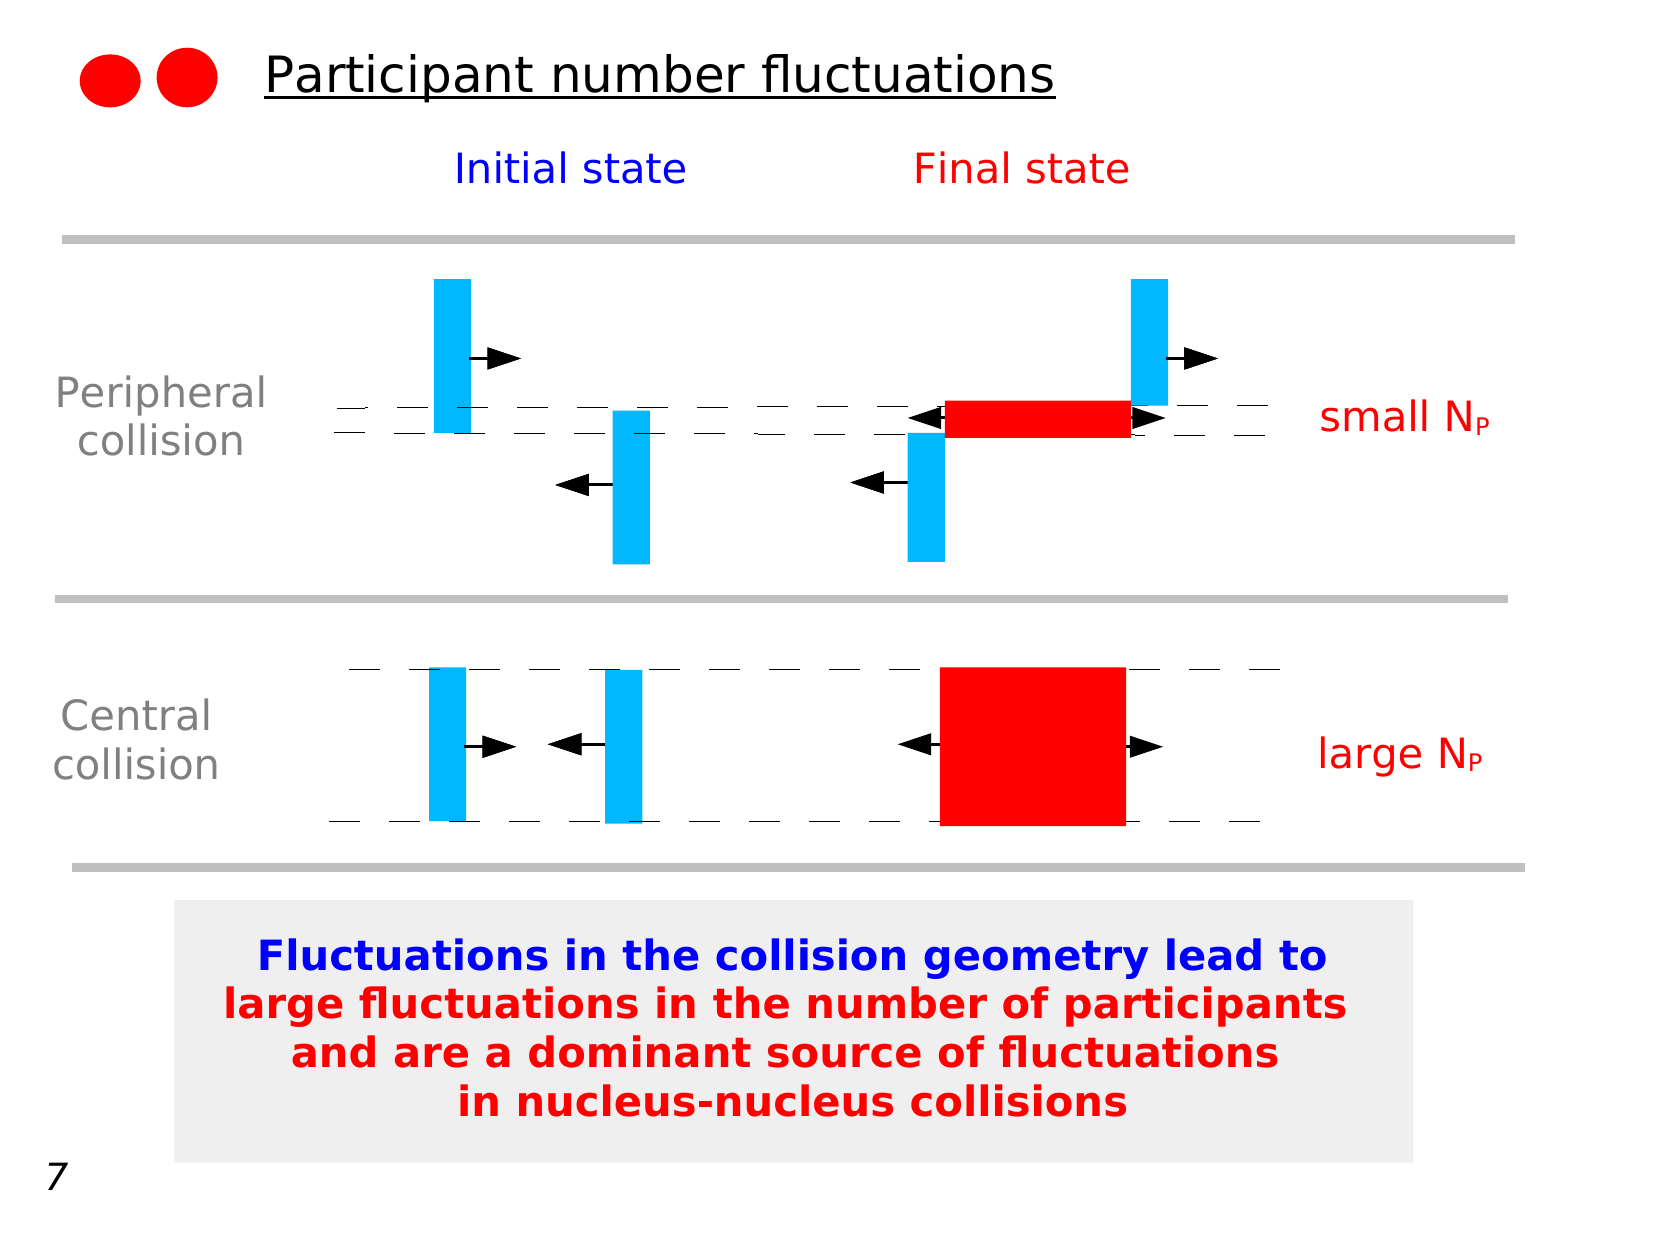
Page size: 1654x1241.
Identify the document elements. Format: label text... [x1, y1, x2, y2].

text_box [907, 279, 1169, 562]
text_box small NP [1319, 393, 1490, 456]
text_box Central collision [52, 692, 222, 790]
text_box Participant number fluctuations [264, 46, 1057, 105]
text_box [429, 667, 467, 822]
text_box [79, 54, 141, 108]
text_box Initial state Final state [453, 145, 1132, 199]
text_box [156, 47, 218, 108]
text_box [605, 669, 643, 824]
text_box Peripheral collision [54, 368, 268, 466]
text_box large NP [1316, 729, 1497, 792]
text_box [433, 279, 472, 433]
text_box [612, 410, 650, 565]
text_box [939, 667, 1127, 827]
text_box [174, 899, 1414, 1163]
text_box Fluctuations in the collision geometry lead to large fluctuations in the number of participants and are a dominant source of fluctuations in nucleus-nucleus collisions [223, 931, 1365, 1175]
